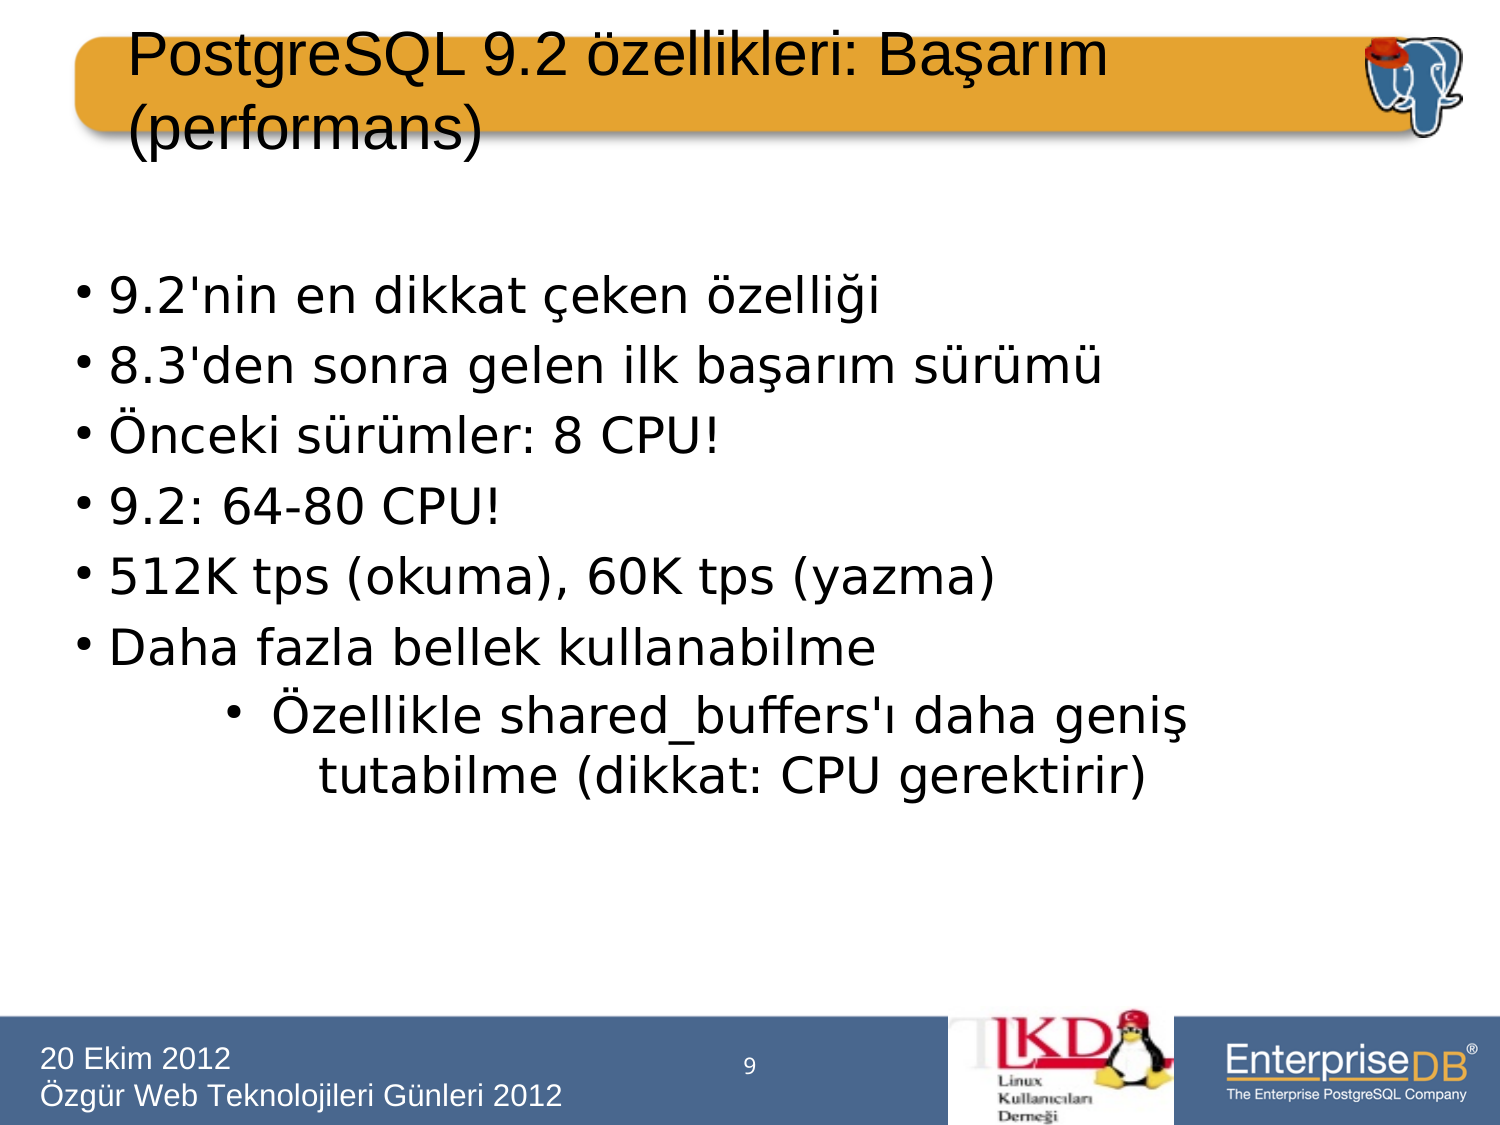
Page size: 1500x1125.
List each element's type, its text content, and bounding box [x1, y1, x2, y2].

title PostgreSQL 9.2 özellikleri: Başarım (performans) [112, 4, 1388, 171]
picture [0, 0, 1500, 1125]
list 9.2'nin en dikkat çeken özelliği 8.3'den sonra gelen ilk başarım sürümü Önceki sürümler: 8 CPU! 9.2: 64-80 CPU! 512K tps (okuma), 60K tps (yazma) Daha fazla bellek kullanabilme Özellikle shared_buffers'ı daha geniş tutabilme (dikkat: CPU gerektirir) [75, 263, 1425, 1006]
